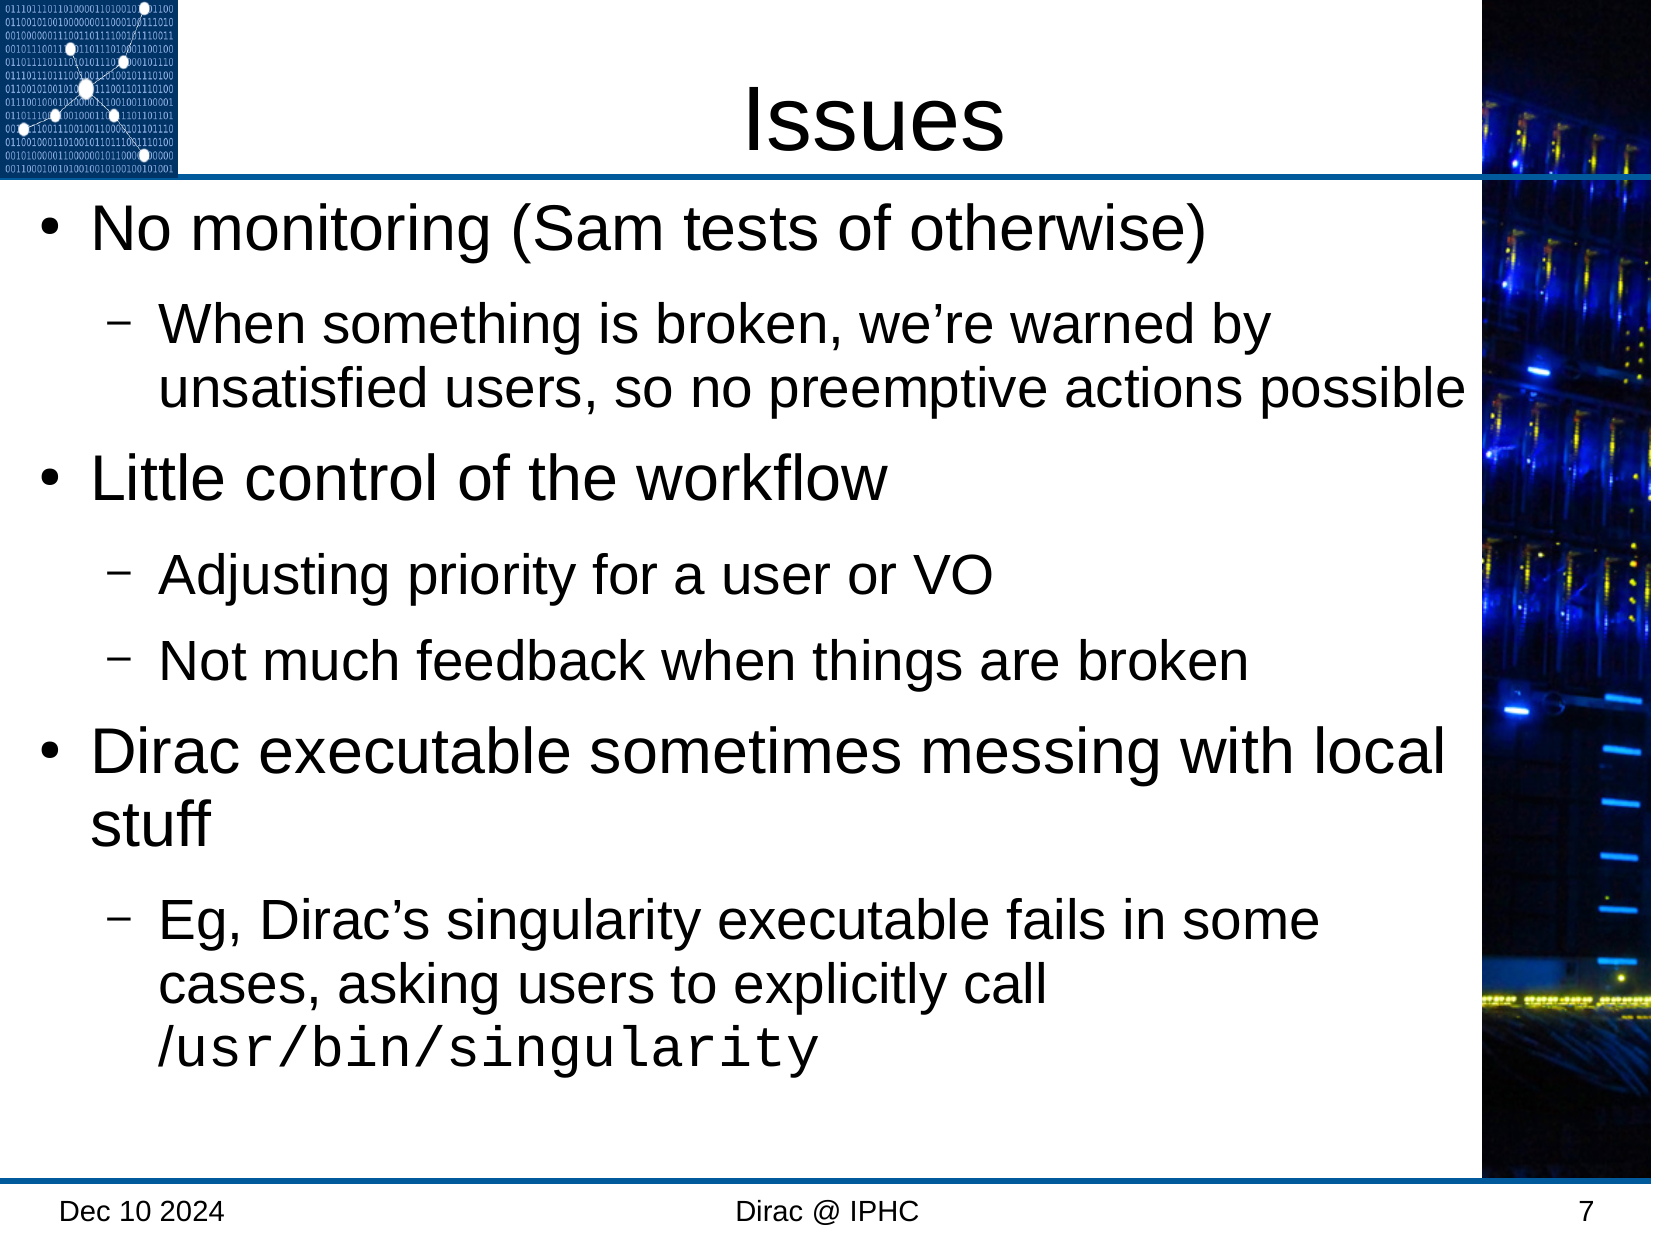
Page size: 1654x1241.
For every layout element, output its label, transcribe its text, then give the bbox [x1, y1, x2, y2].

picture [1482, 180, 1651, 1178]
picture [0, 0, 178, 178]
picture [1482, 0, 1651, 174]
list No monitoring (Sam tests of otherwise) When something is broken, we’re warned by unsatisfied users, so no preemptive actions possible Little control of the workflow Adjusting priority for a user or VO Not much feedback when things are broken Dirac executable sometimes messing with local stuff Eg, Dirac’s singularity executable fails in some cases, asking users to explicitly call /usr/bin/singularity [21, 191, 1477, 1152]
title Issues [177, 67, 1571, 171]
